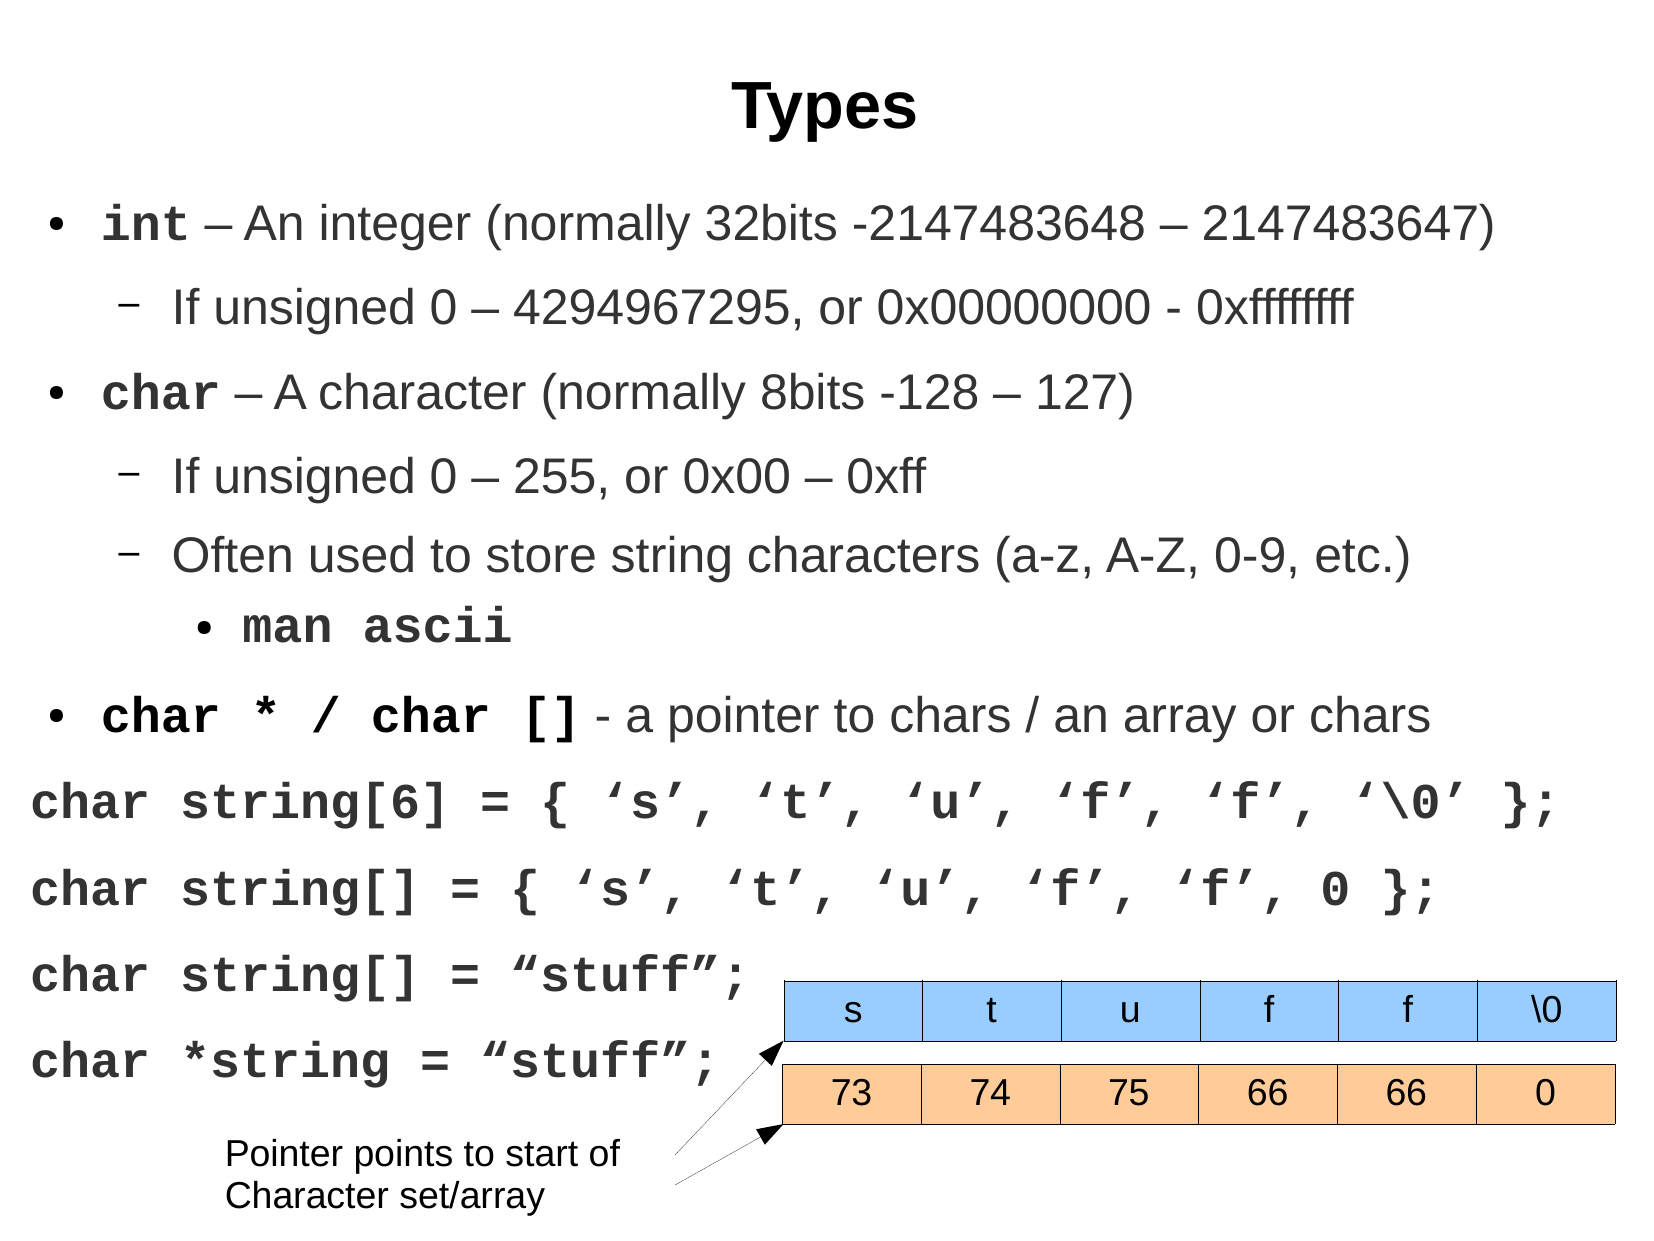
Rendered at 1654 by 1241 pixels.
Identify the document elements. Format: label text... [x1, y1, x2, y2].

table_header \0 [1478, 982, 1616, 1041]
table_header s [785, 982, 922, 1041]
table_header 74 [922, 1065, 1060, 1124]
table_header f [1339, 982, 1477, 1041]
table_header 75 [1061, 1065, 1198, 1124]
table_header 66 [1199, 1065, 1337, 1124]
table_header 0 [1477, 1065, 1615, 1124]
text_box Pointer points to start of Character set/array [210, 1125, 661, 1224]
table_header 66 [1338, 1065, 1476, 1124]
table_header 73 [783, 1065, 921, 1124]
table_header t [923, 982, 1061, 1041]
list int – An integer (normally 32bits -2147483648 – 2147483647) If unsigned 0 – 4294967295, or 0x00000000 - 0xffffffff char – A character (normally 8bits -128 – 127) If unsigned 0 – 255, or 0x00 – 0xff Often used to store string characters (a-z, A-Z, 0-9, etc.) man ascii char * / char [] - a pointer to chars / an array or chars char string[6] = { ‘s’, ‘t’, ‘u’, ‘f’, ‘f’, ‘\0’ }; char string[] = { ‘s’, ‘t’, ‘u’, ‘f’, ‘f’, 0 }; char string[] = “stuff”; char *string = “stuff”; [30, 195, 1621, 1216]
table_header u [1062, 982, 1200, 1041]
title Types [30, 30, 1621, 181]
table_header f [1201, 982, 1338, 1041]
